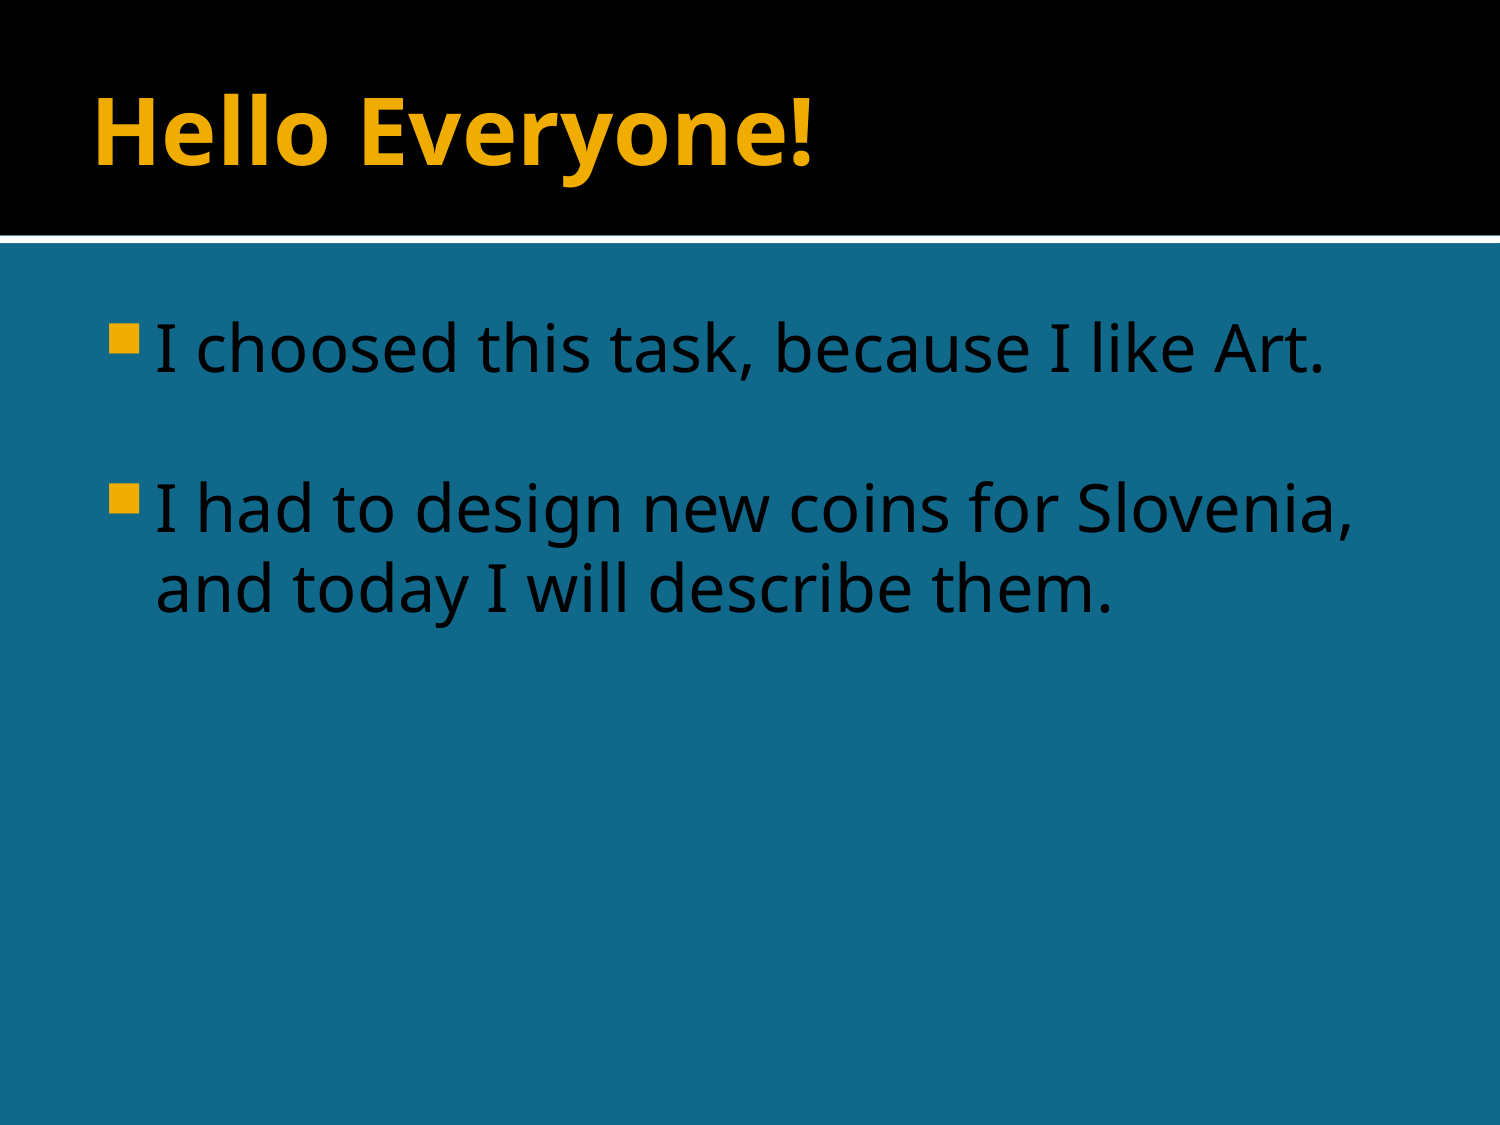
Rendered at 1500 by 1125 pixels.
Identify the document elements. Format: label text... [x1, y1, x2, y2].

list I choosed this task, because I like Art. I had to design new coins for Slovenia, and today I will describe them. [75, 291, 1425, 1050]
title Hello Everyone! [75, 25, 1425, 231]
